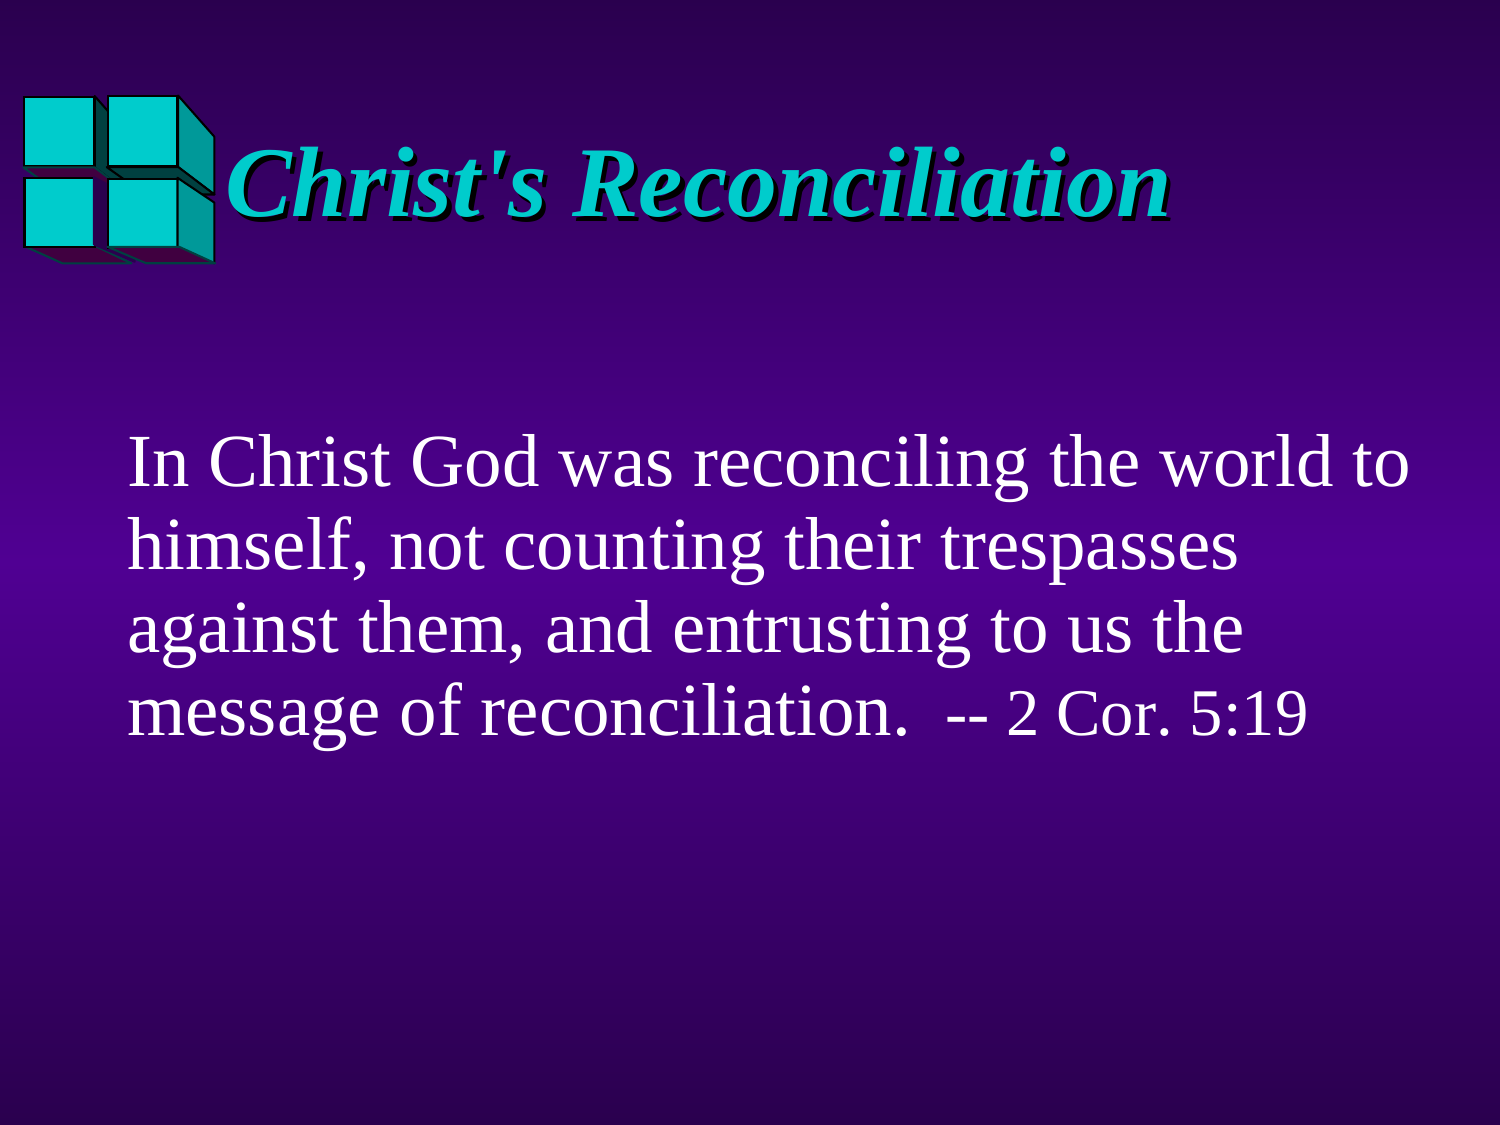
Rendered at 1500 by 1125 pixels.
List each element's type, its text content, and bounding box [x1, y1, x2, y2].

text_box In Christ God was reconciling the world to himself, not counting their trespasses against them, and entrusting to us the message of reconciliation. -- 2 Cor. 5:19 [112, 412, 1463, 760]
title Christ's Reconciliation [224, 55, 1388, 311]
